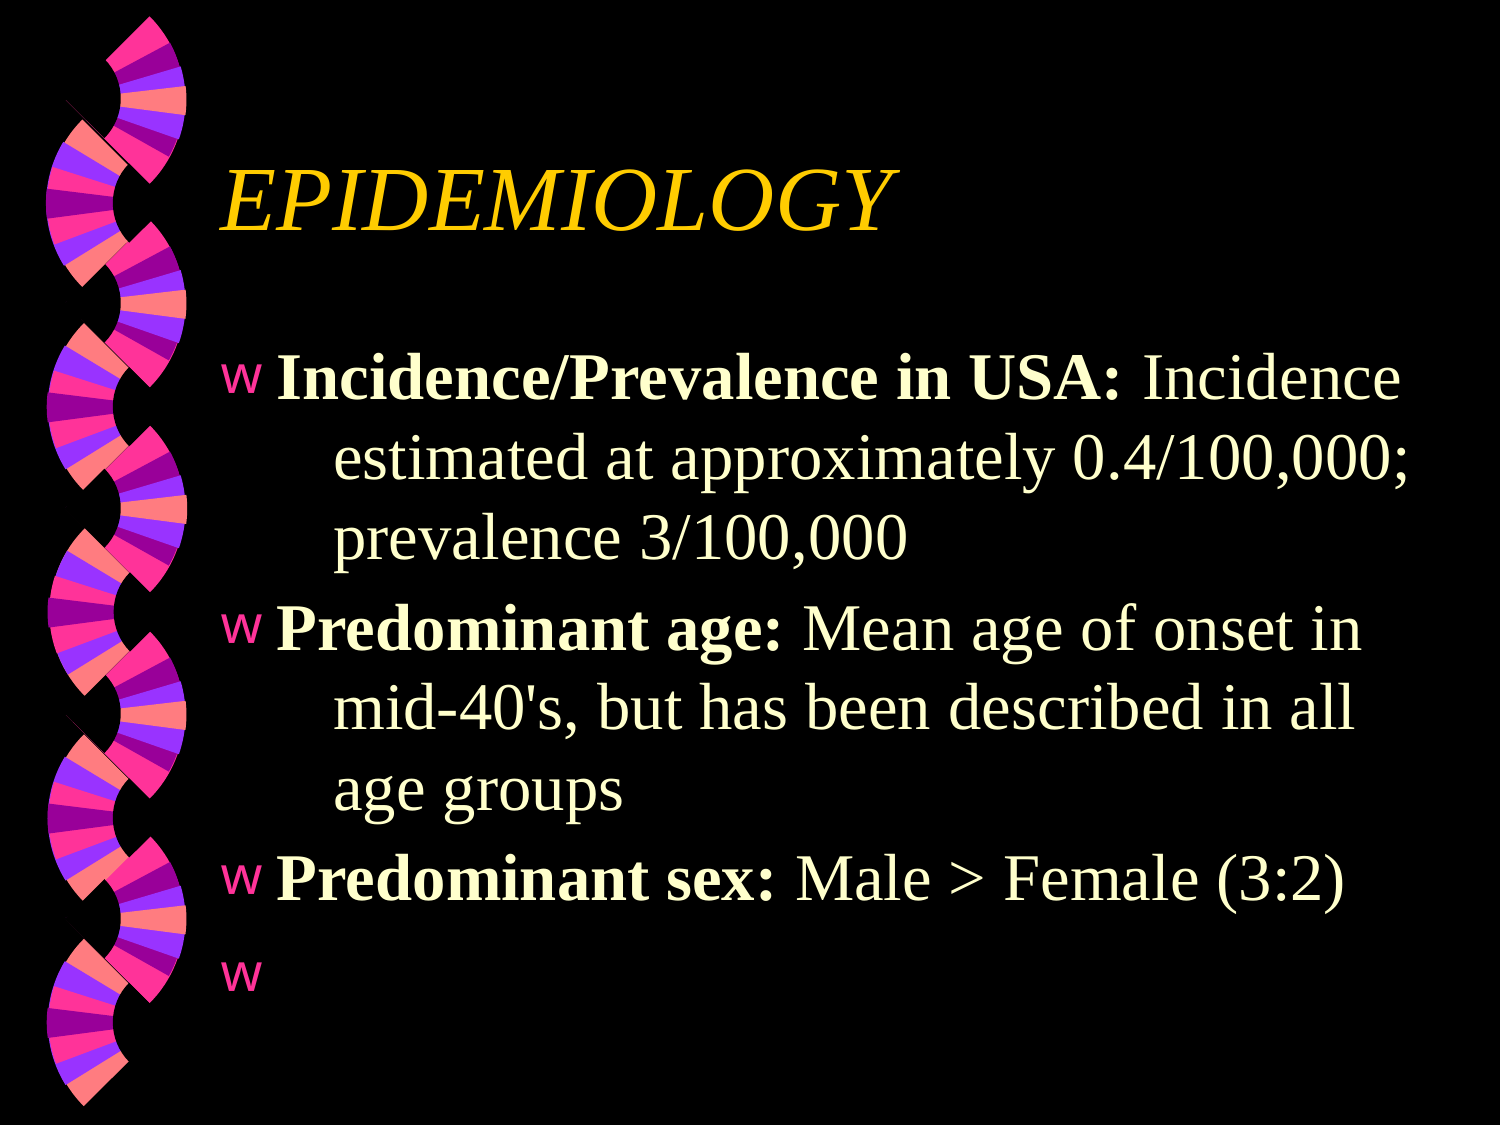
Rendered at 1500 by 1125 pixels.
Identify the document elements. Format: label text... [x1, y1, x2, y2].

list Incidence/Prevalence in USA: Incidence estimated at approximately 0.4/100,000; prevalence 3/100,000 Predominant age: Mean age of onset in mid-40's, but has been described in all age groups Predominant sex: Male > Female (3:2) [205, 324, 1481, 1000]
title EPIDEMIOLOGY [205, 99, 1481, 288]
